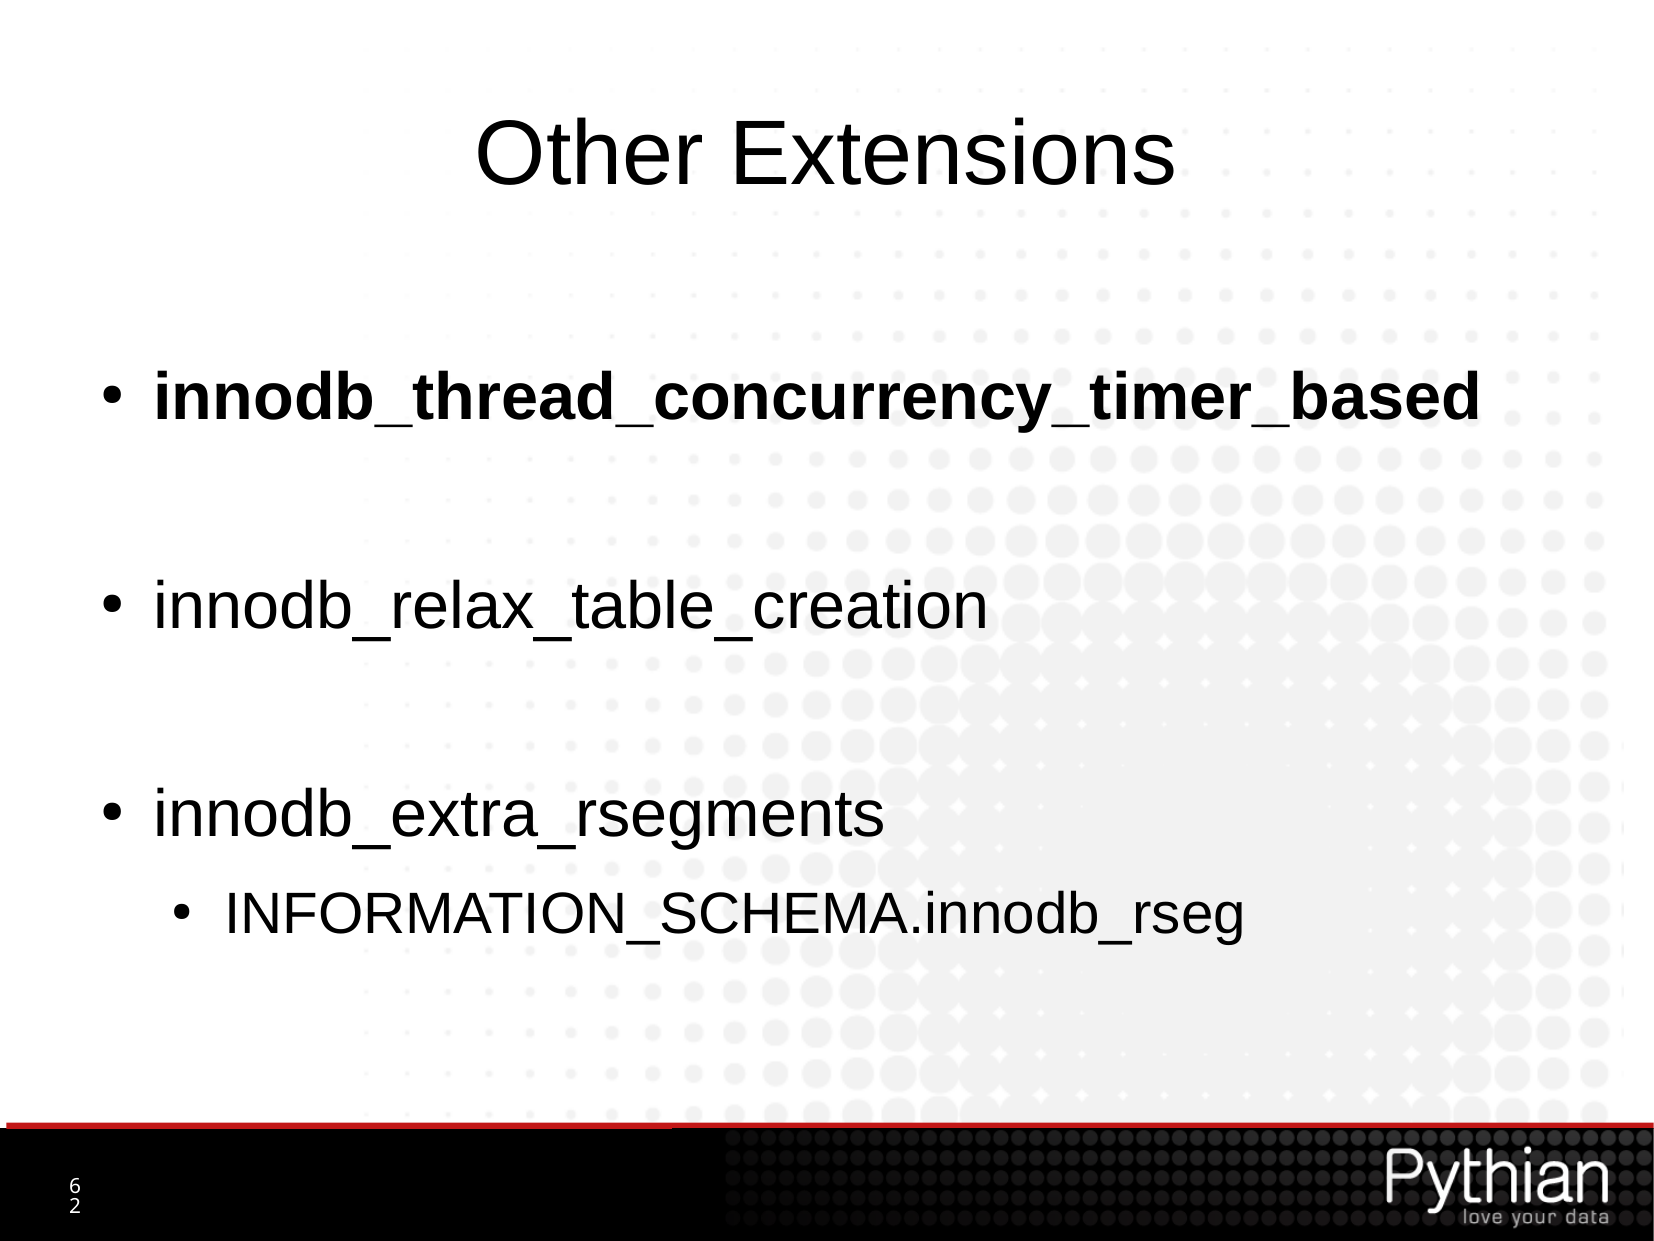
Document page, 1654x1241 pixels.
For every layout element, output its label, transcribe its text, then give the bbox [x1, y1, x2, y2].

picture [672, 1128, 1654, 1241]
title Other Extensions [82, 49, 1571, 254]
list innodb_thread_concurrency_timer_based innodb_relax_table_creation innodb_extra_rsegments INFORMATION_SCHEMA.innodb_rseg [82, 254, 1571, 1074]
picture [355, 46, 1624, 1122]
